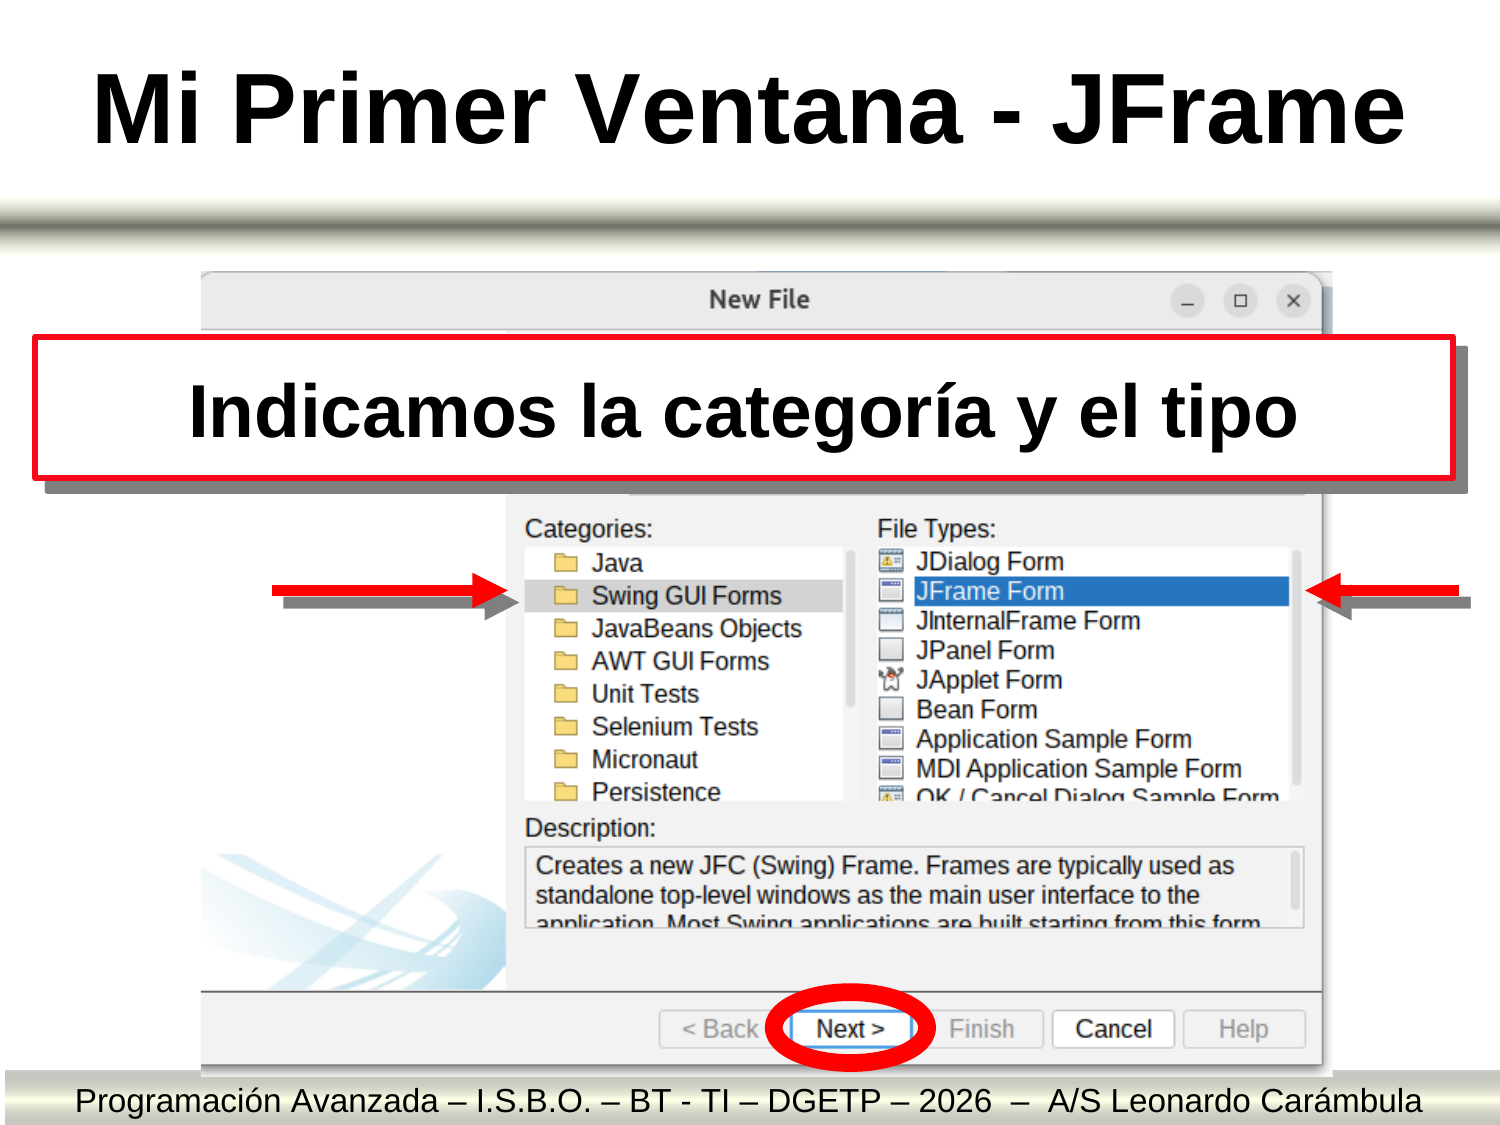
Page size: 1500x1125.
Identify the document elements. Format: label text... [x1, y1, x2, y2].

picture [200, 479, 1333, 1077]
picture [200, 271, 1333, 336]
title Mi Primer Ventana - JFrame [0, 9, 1500, 198]
text_box Indicamos la categoría y el tipo [35, 336, 1453, 479]
